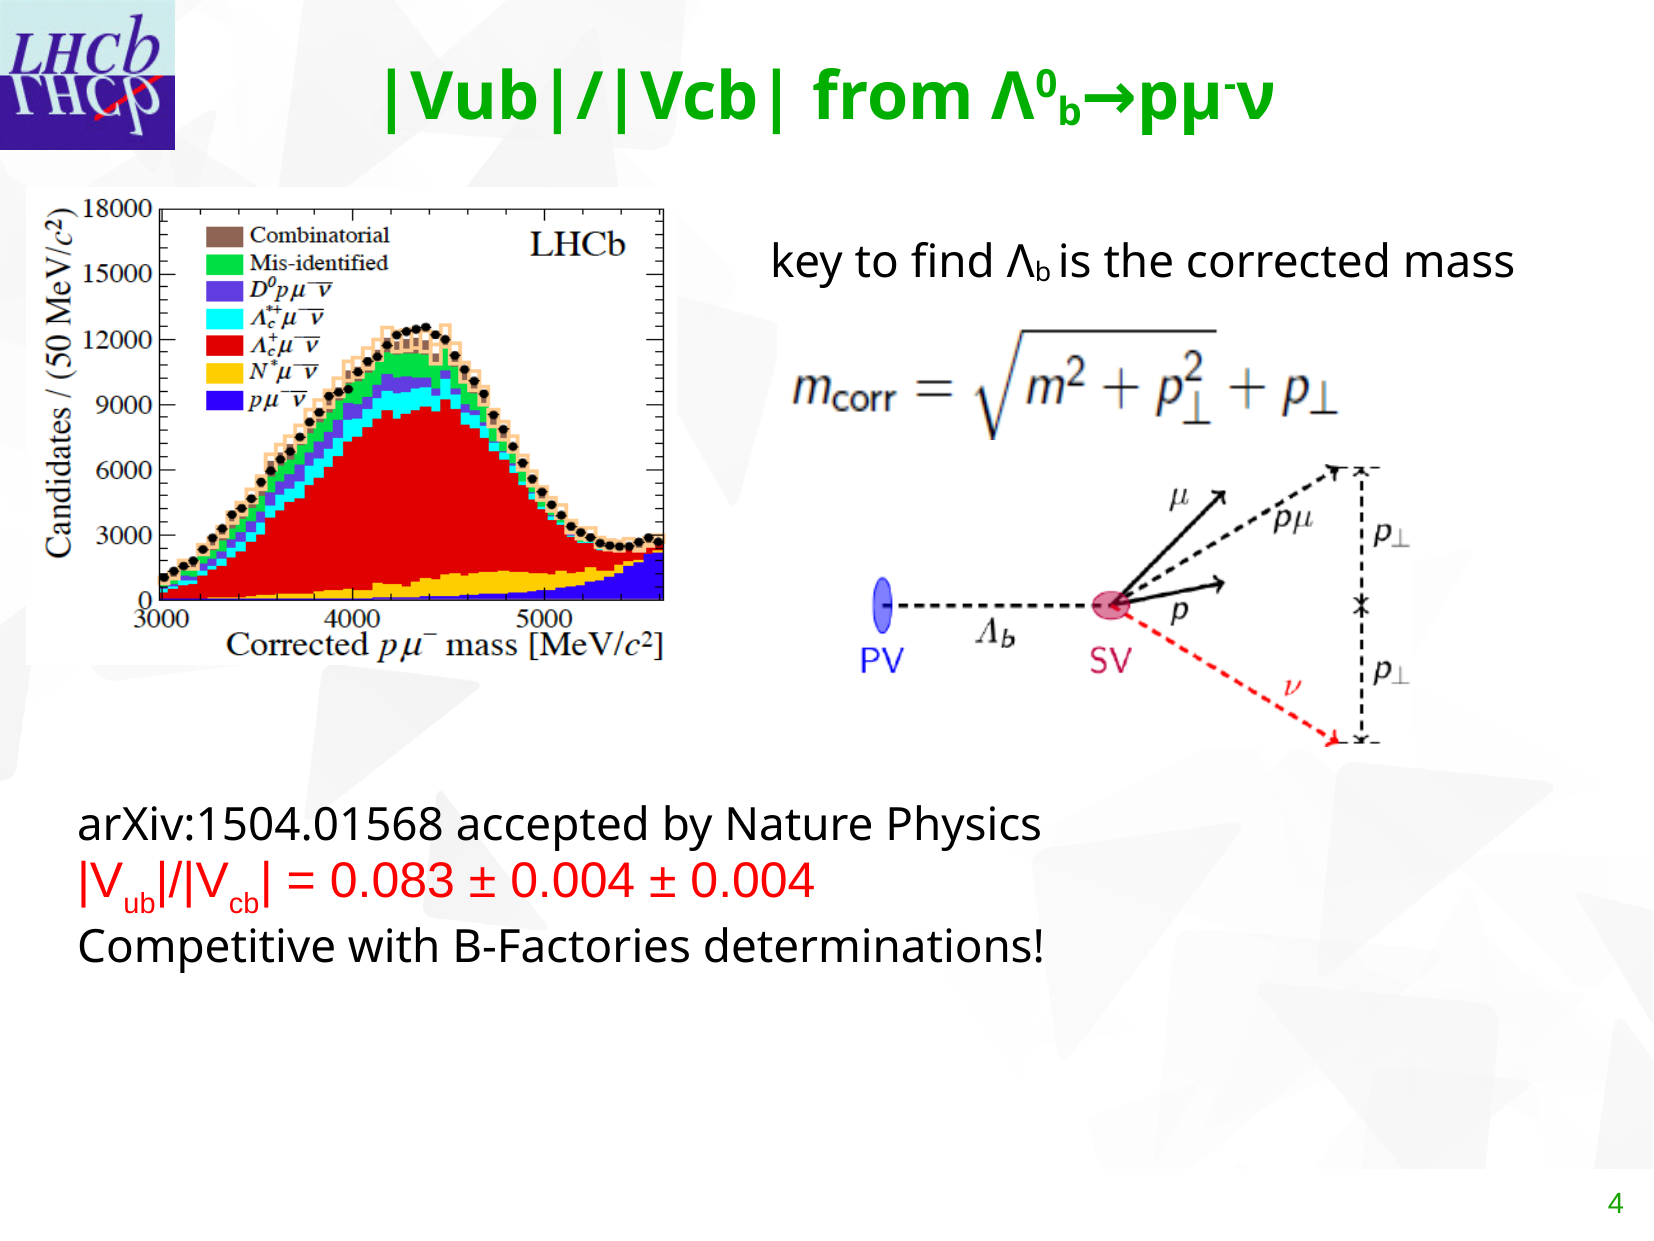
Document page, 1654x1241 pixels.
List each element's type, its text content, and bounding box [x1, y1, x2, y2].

picture [805, 464, 1654, 1169]
title |Vub|/|Vcb| from Λ0b→pμ-ν [175, 36, 1589, 150]
text_box arXiv:1504.01568 accepted by Nature Physics |Vub|/|Vcb| = 0.083 ± 0.004 ± 0.004 Competitive with B-Factories determinations! [62, 786, 1118, 990]
text_box key to find Λb is the corrected mass [755, 221, 1555, 314]
picture [0, 0, 1342, 931]
